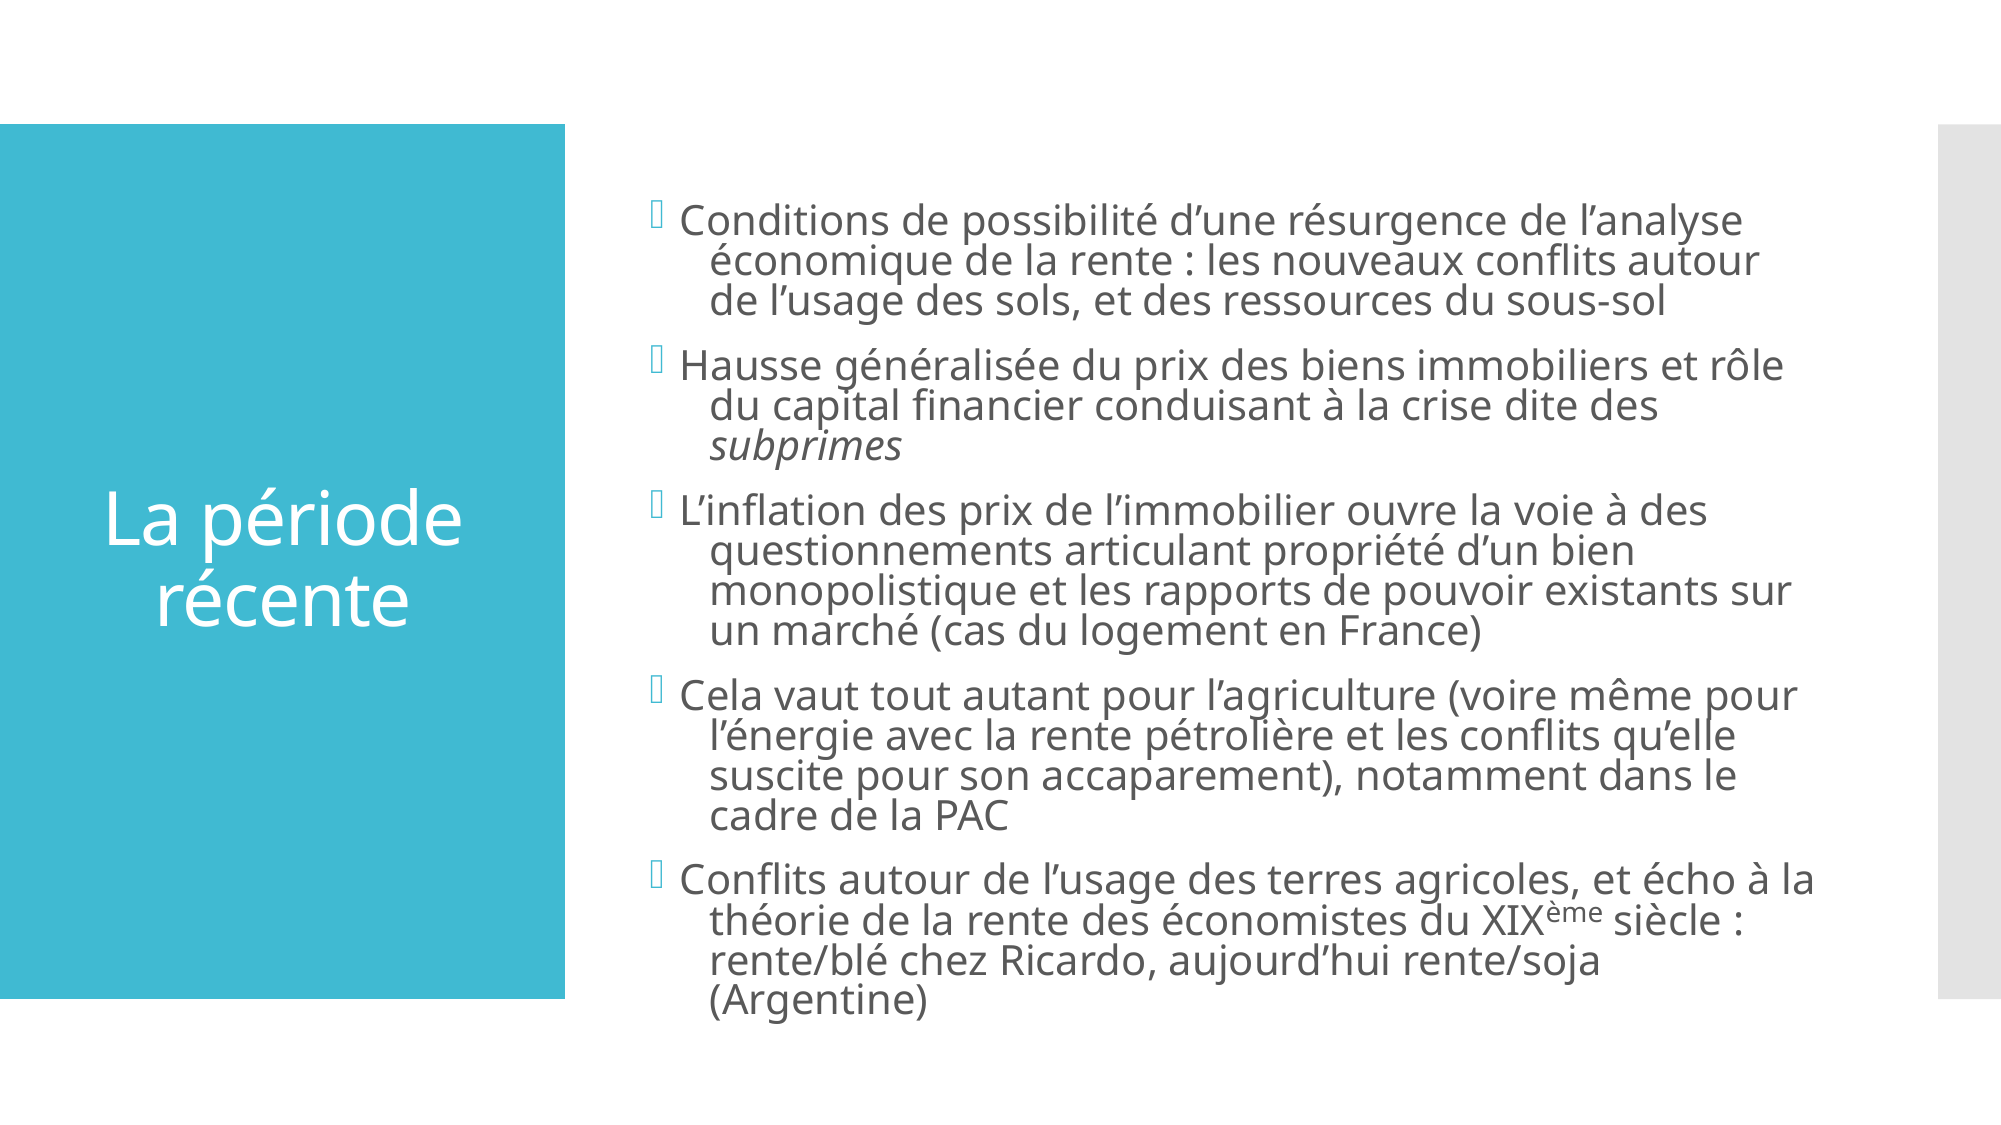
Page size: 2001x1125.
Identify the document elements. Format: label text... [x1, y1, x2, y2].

title La période récente [41, 184, 526, 940]
list Conditions de possibilité d’une résurgence de l’analyse économique de la rente : les nouveaux conflits autour de l’usage des sols, et des ressources du sous-sol Hausse généralisée du prix des biens immobiliers et rôle du capital financier conduisant à la crise dite des subprimes L’inflation des prix de l’immobilier ouvre la voie à des questionnements articulant propriété d’un bien monopolistique et les rapports de pouvoir existants sur un marché (cas du logement en France) Cela vaut tout autant pour l’agriculture (voire même pour l’énergie avec la rente pétrolière et les conflits qu’elle suscite pour son accaparement), notamment dans le cadre de la PAC Conflits autour de l’usage des terres agricoles, et écho à la théorie de la rente des économistes du XIXème siècle : rente/blé chez Ricardo, aujourd’hui rente/soja (Argentine) [634, 126, 1835, 996]
